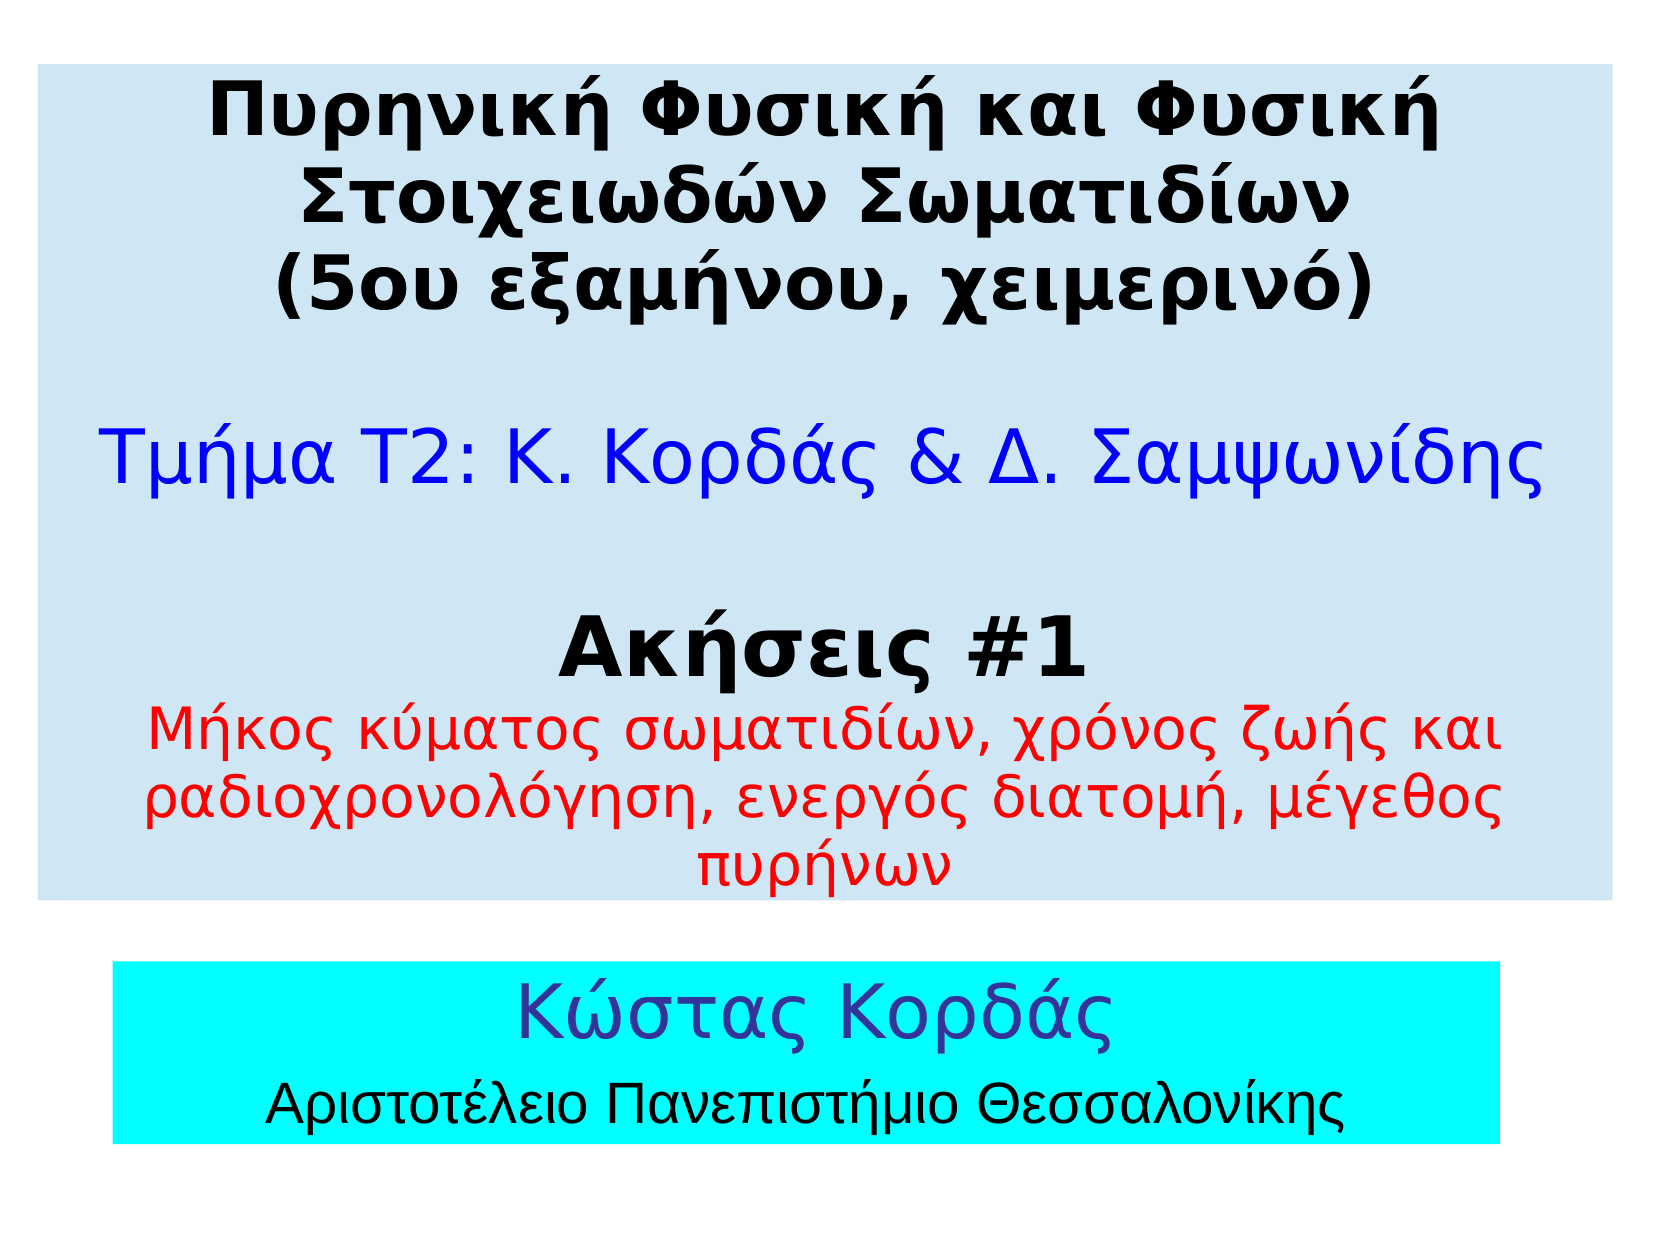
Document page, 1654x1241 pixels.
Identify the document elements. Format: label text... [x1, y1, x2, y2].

text_box Κώστας Κορδάς Αριστοτέλειο Πανεπιστήμιο Θεσσαλονίκης [112, 961, 1501, 1145]
title Πυρηνική Φυσική και Φυσική Στοιχειωδών Σωματιδίων (5ου εξαμήνου, χειμερινό) Τμήμα T2: Κ. Κορδάς & Δ. Σαμψωνίδης Ακήσεις #1 Μήκος κύματος σωματιδίων, χρόνος ζωής και ραδιοχρονολόγηση, ενεργός διατομή, μέγεθος πυρήνων [37, 64, 1613, 901]
